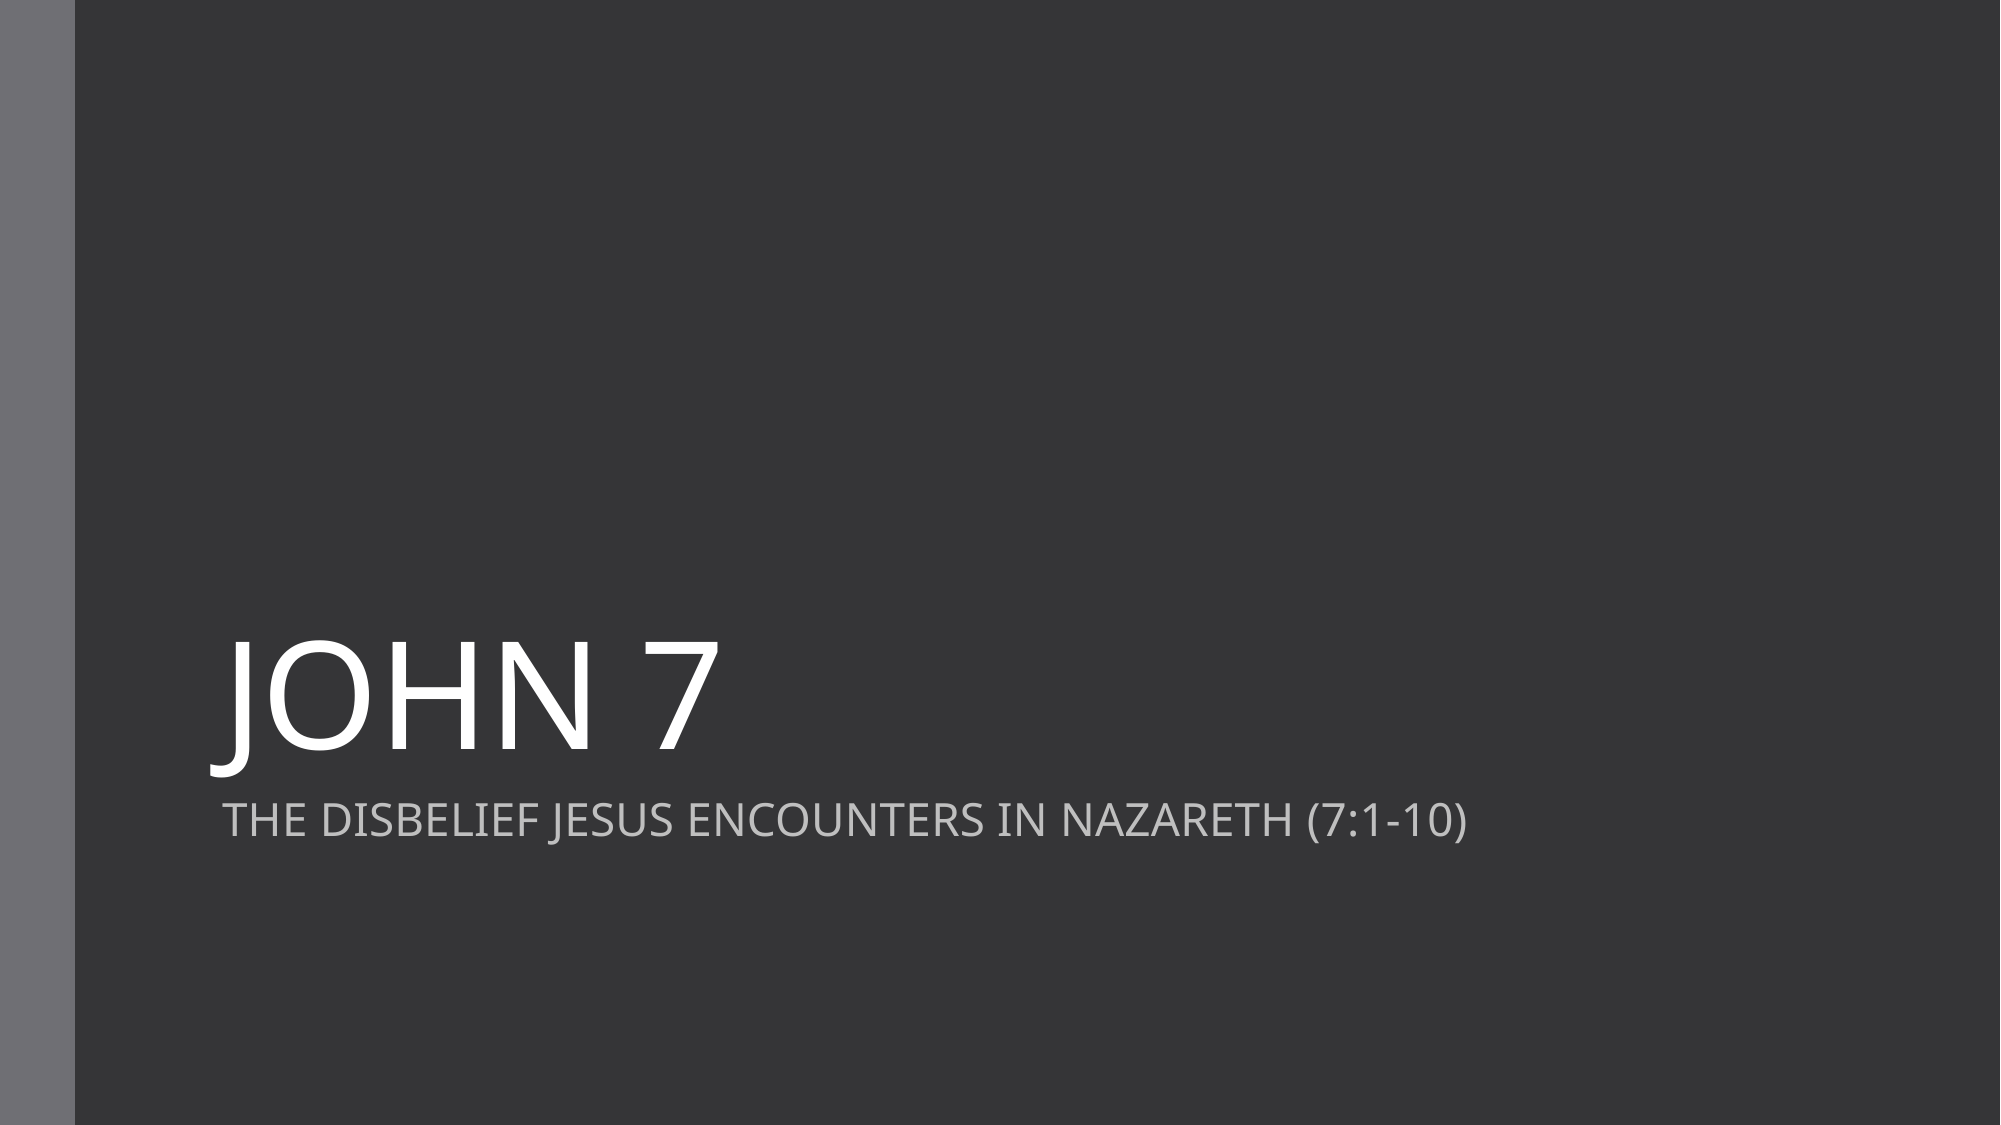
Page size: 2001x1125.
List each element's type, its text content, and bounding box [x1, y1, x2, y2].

title JOHN 7 [206, 124, 1752, 787]
subtitle THE DISBELIEF JESUS ENCOUNTERS IN NAZARETH (7:1-10) [206, 787, 1752, 1066]
